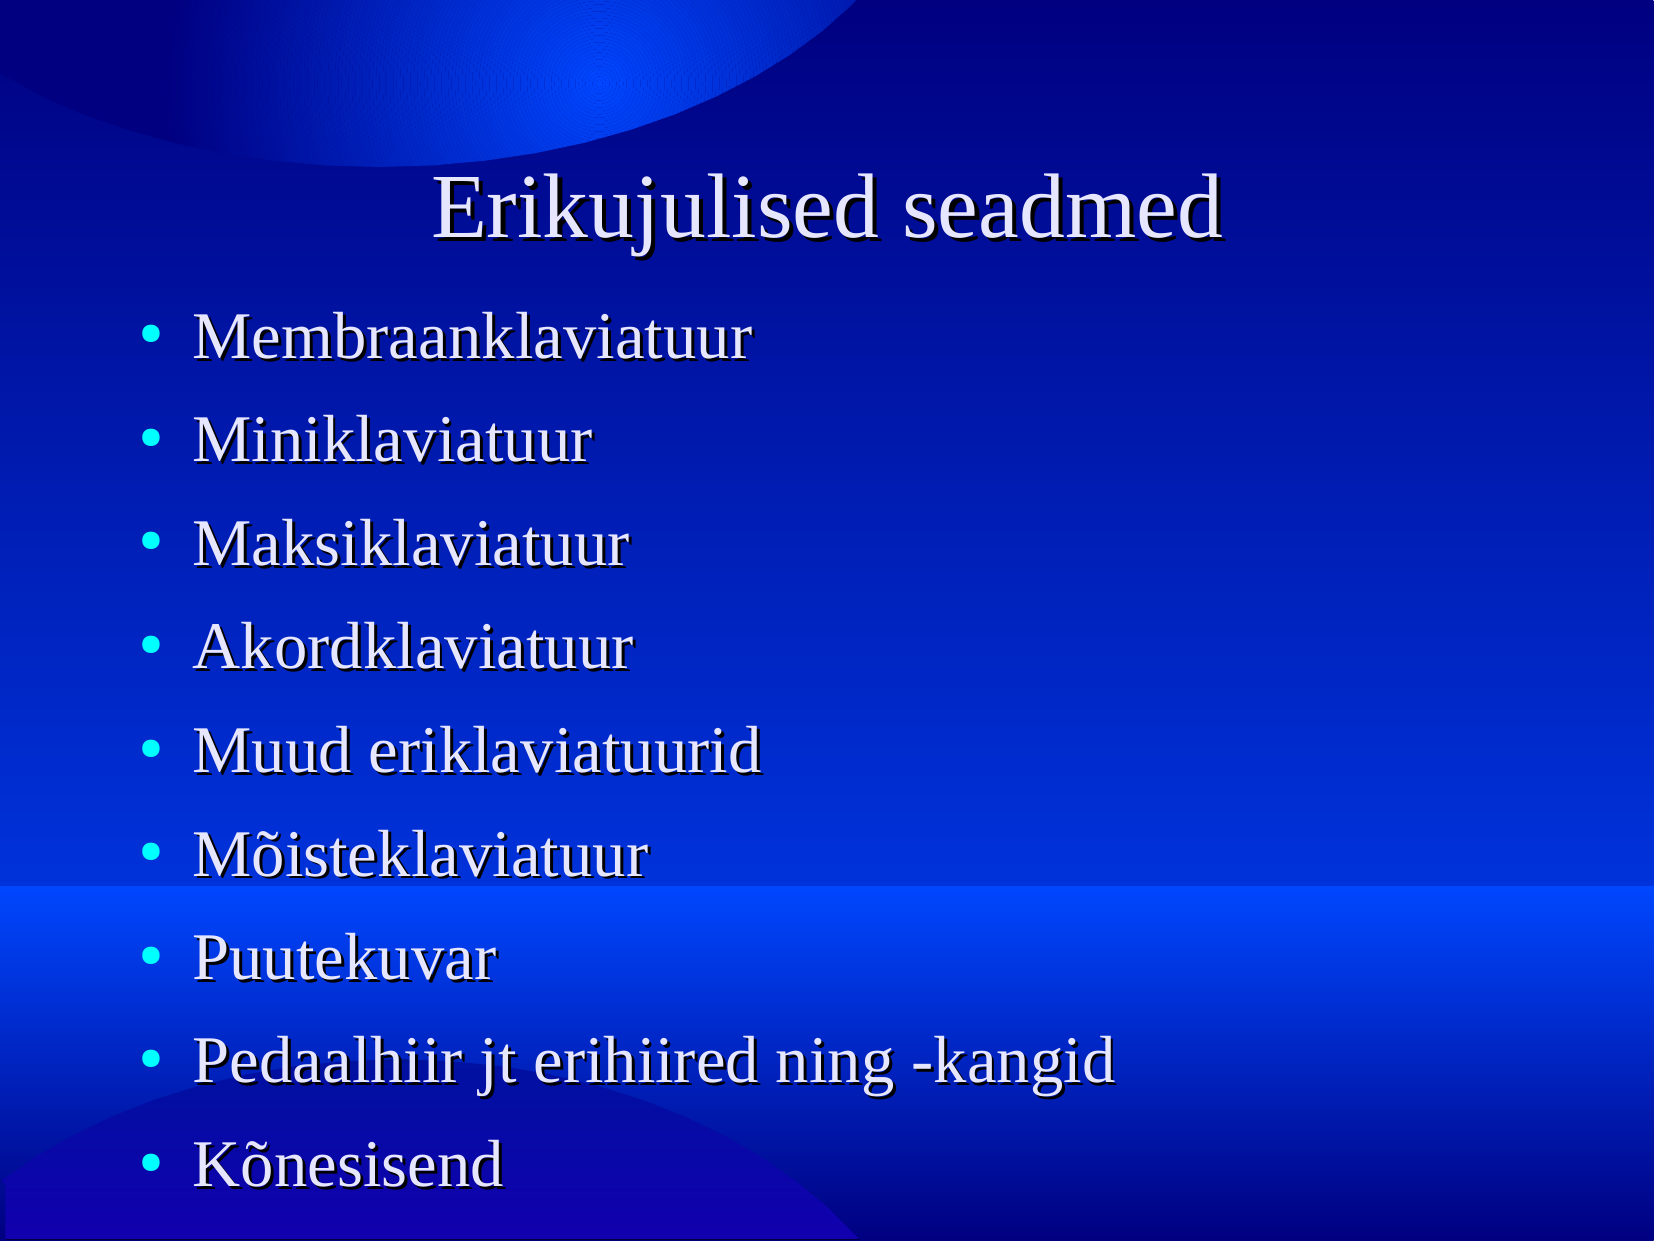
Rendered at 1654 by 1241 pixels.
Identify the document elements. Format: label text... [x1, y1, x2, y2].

list Membraanklaviatuur Miniklaviatuur Maksiklaviatuur Akordklaviatuur Muud eriklaviatuurid Mõisteklaviatuur Puutekuvar Pedaalhiir jt erihiired ning -kangid Kõnesisend [121, 298, 1534, 1202]
title Erikujulised seadmed [121, 102, 1534, 298]
